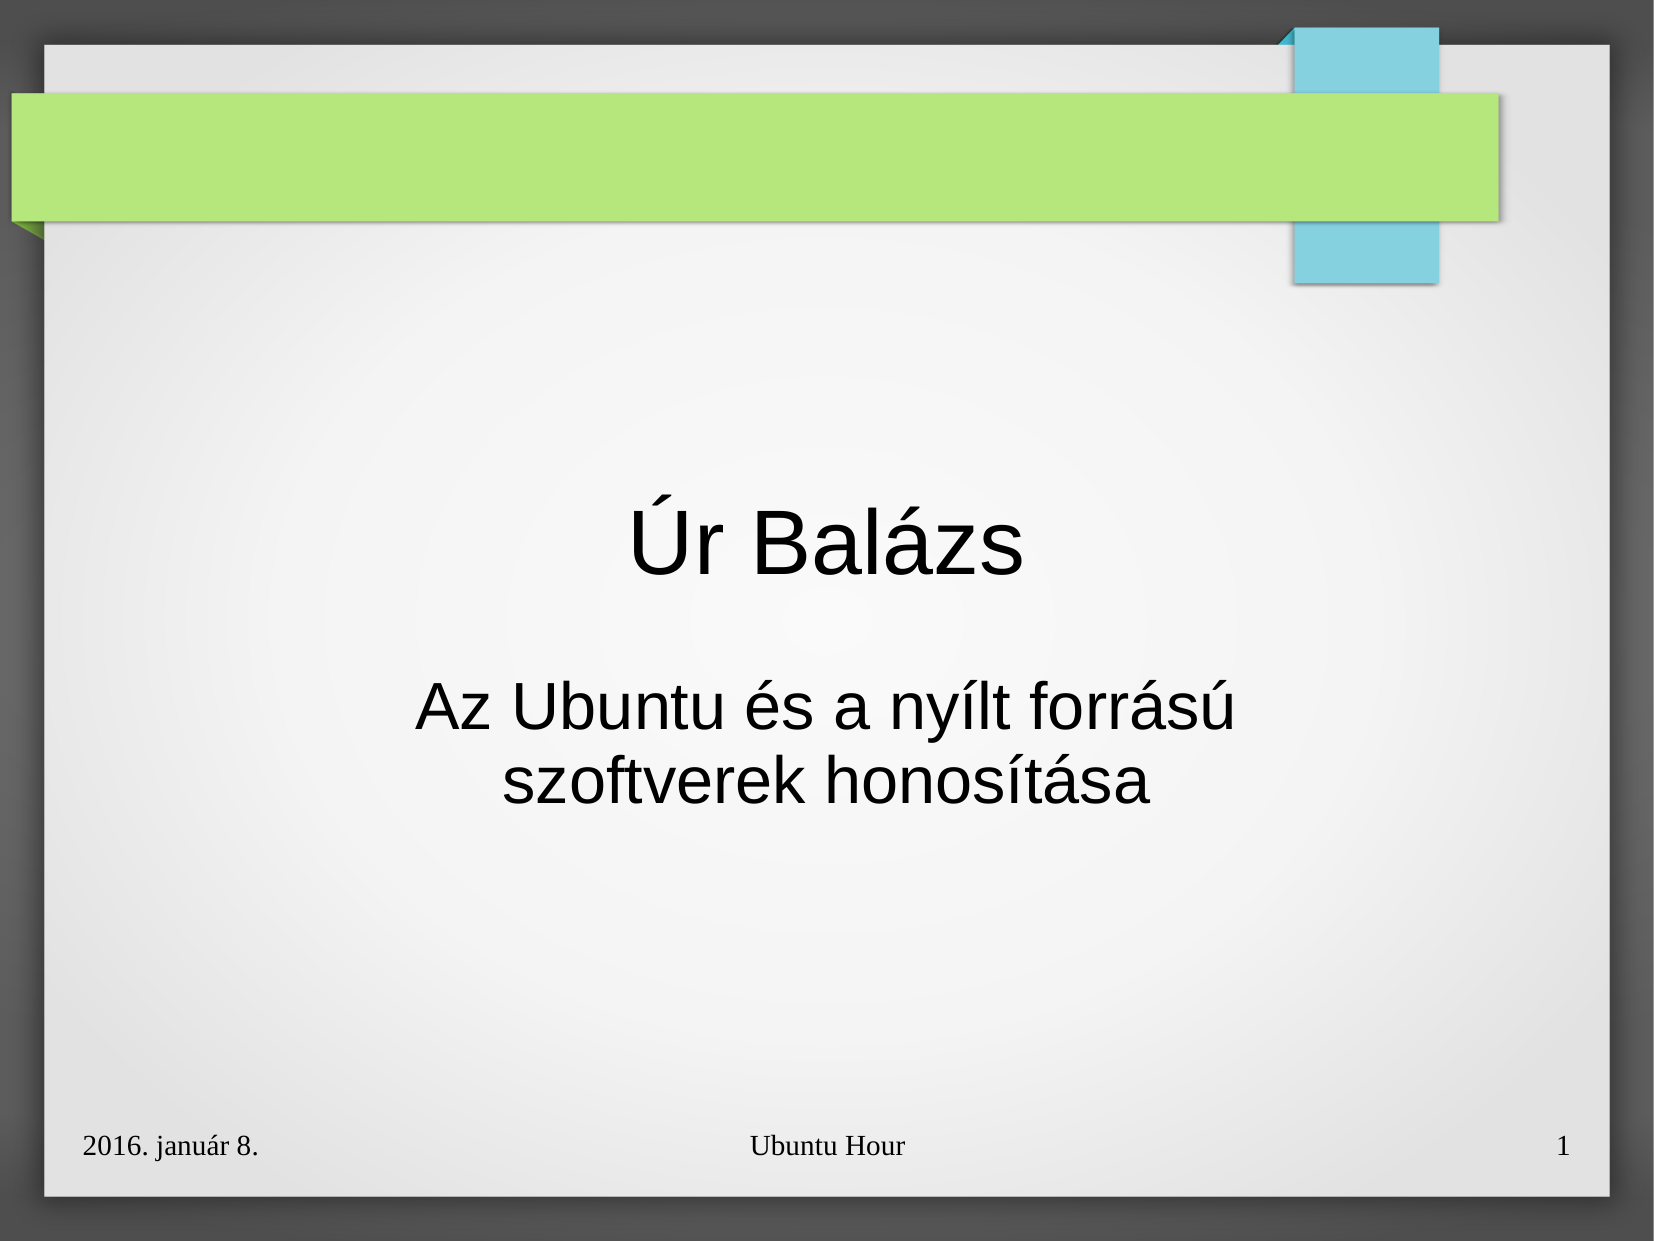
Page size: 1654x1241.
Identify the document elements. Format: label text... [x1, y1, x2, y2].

subtitle Úr Balázs Az Ubuntu és a nyílt forrású szoftverek honosítása [82, 295, 1571, 1015]
picture [0, 0, 1654, 1241]
